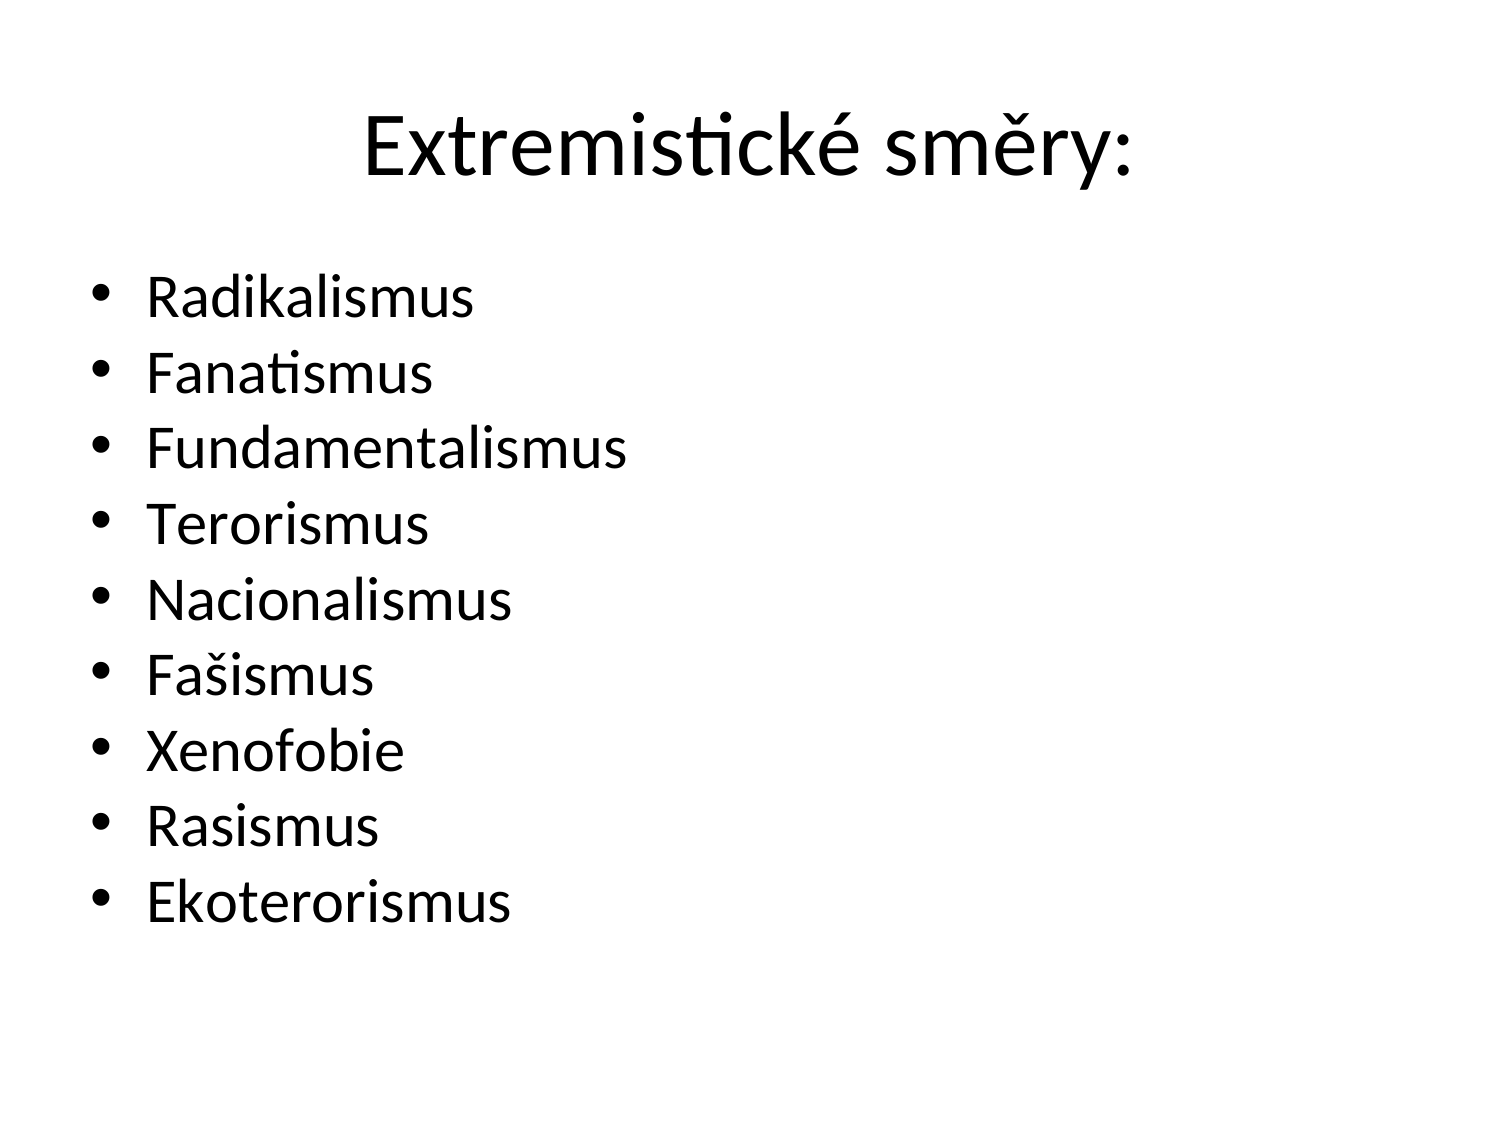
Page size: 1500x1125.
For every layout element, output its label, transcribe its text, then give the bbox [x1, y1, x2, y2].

title Extremistické směry: [75, 45, 1426, 233]
list Radikalismus Fanatismus Fundamentalismus Terorismus Nacionalismus Fašismus Xenofobie Rasismus Ekoterorismus [75, 262, 1426, 1027]
